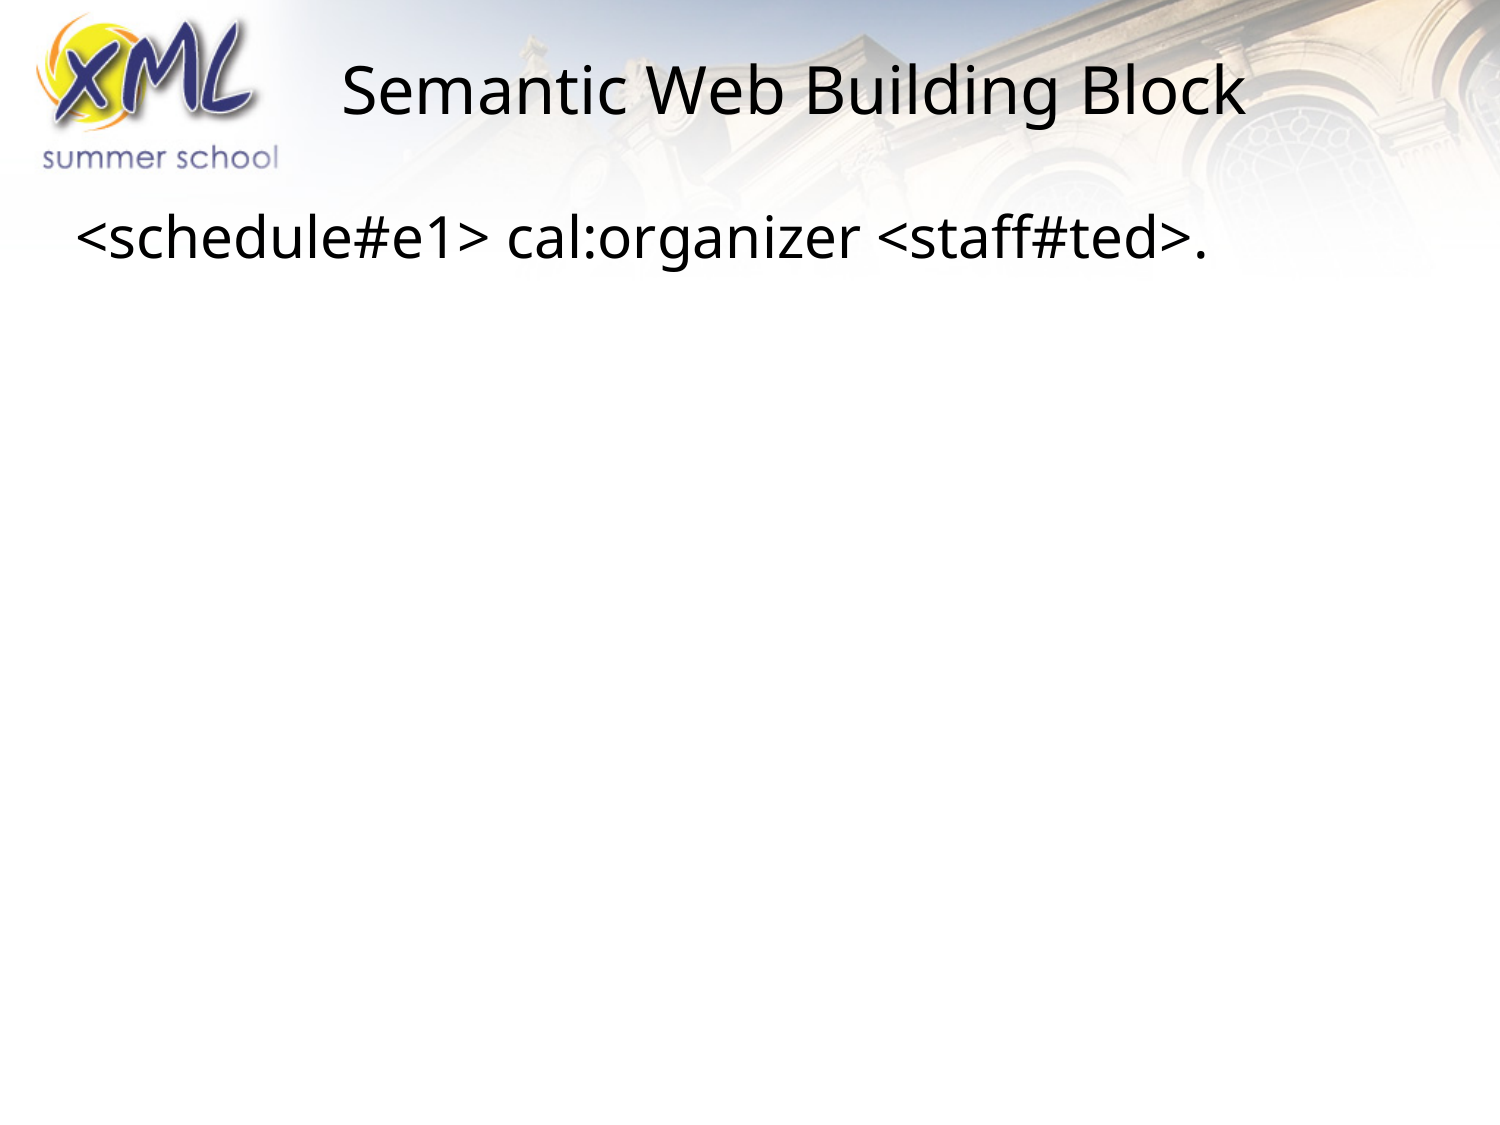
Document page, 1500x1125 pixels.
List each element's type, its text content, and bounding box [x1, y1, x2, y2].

picture [0, 0, 1500, 1125]
list <schedule#e1> cal:organizer <staff#ted>. [75, 195, 1426, 991]
title Semantic Web Building Block [281, 8, 1306, 170]
